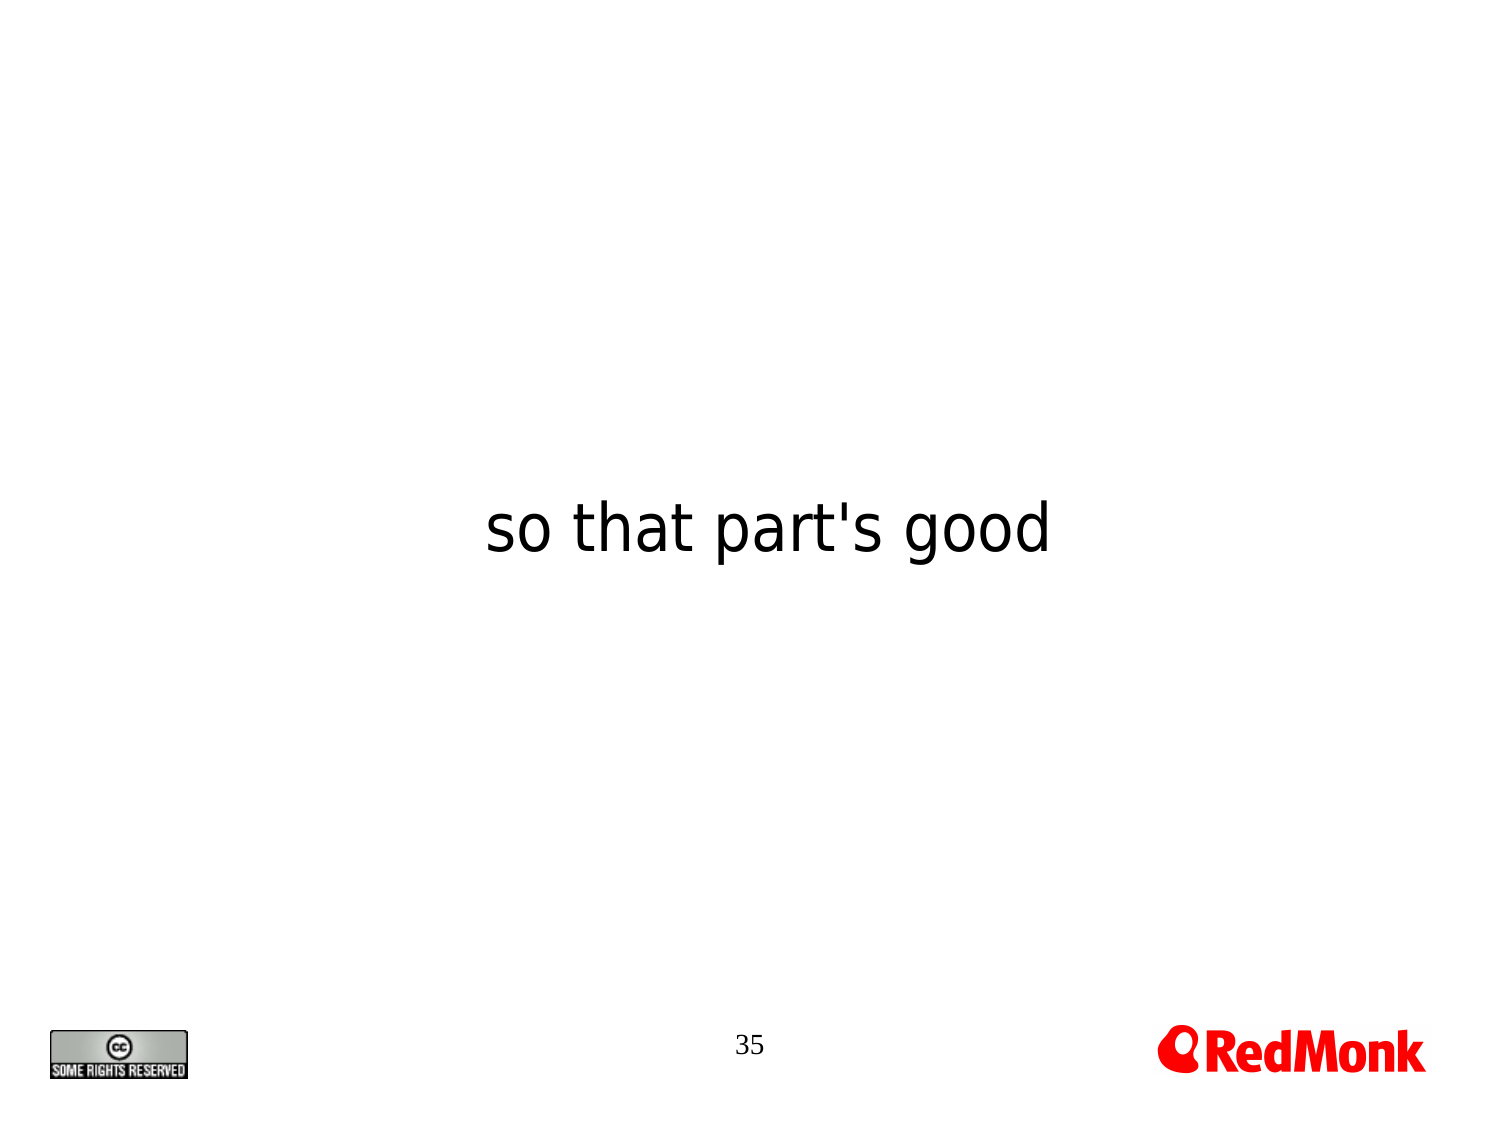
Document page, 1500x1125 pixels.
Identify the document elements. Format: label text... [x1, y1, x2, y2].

picture [1151, 1023, 1433, 1075]
text_box so that part's good [61, 486, 1479, 928]
picture [50, 1030, 188, 1079]
